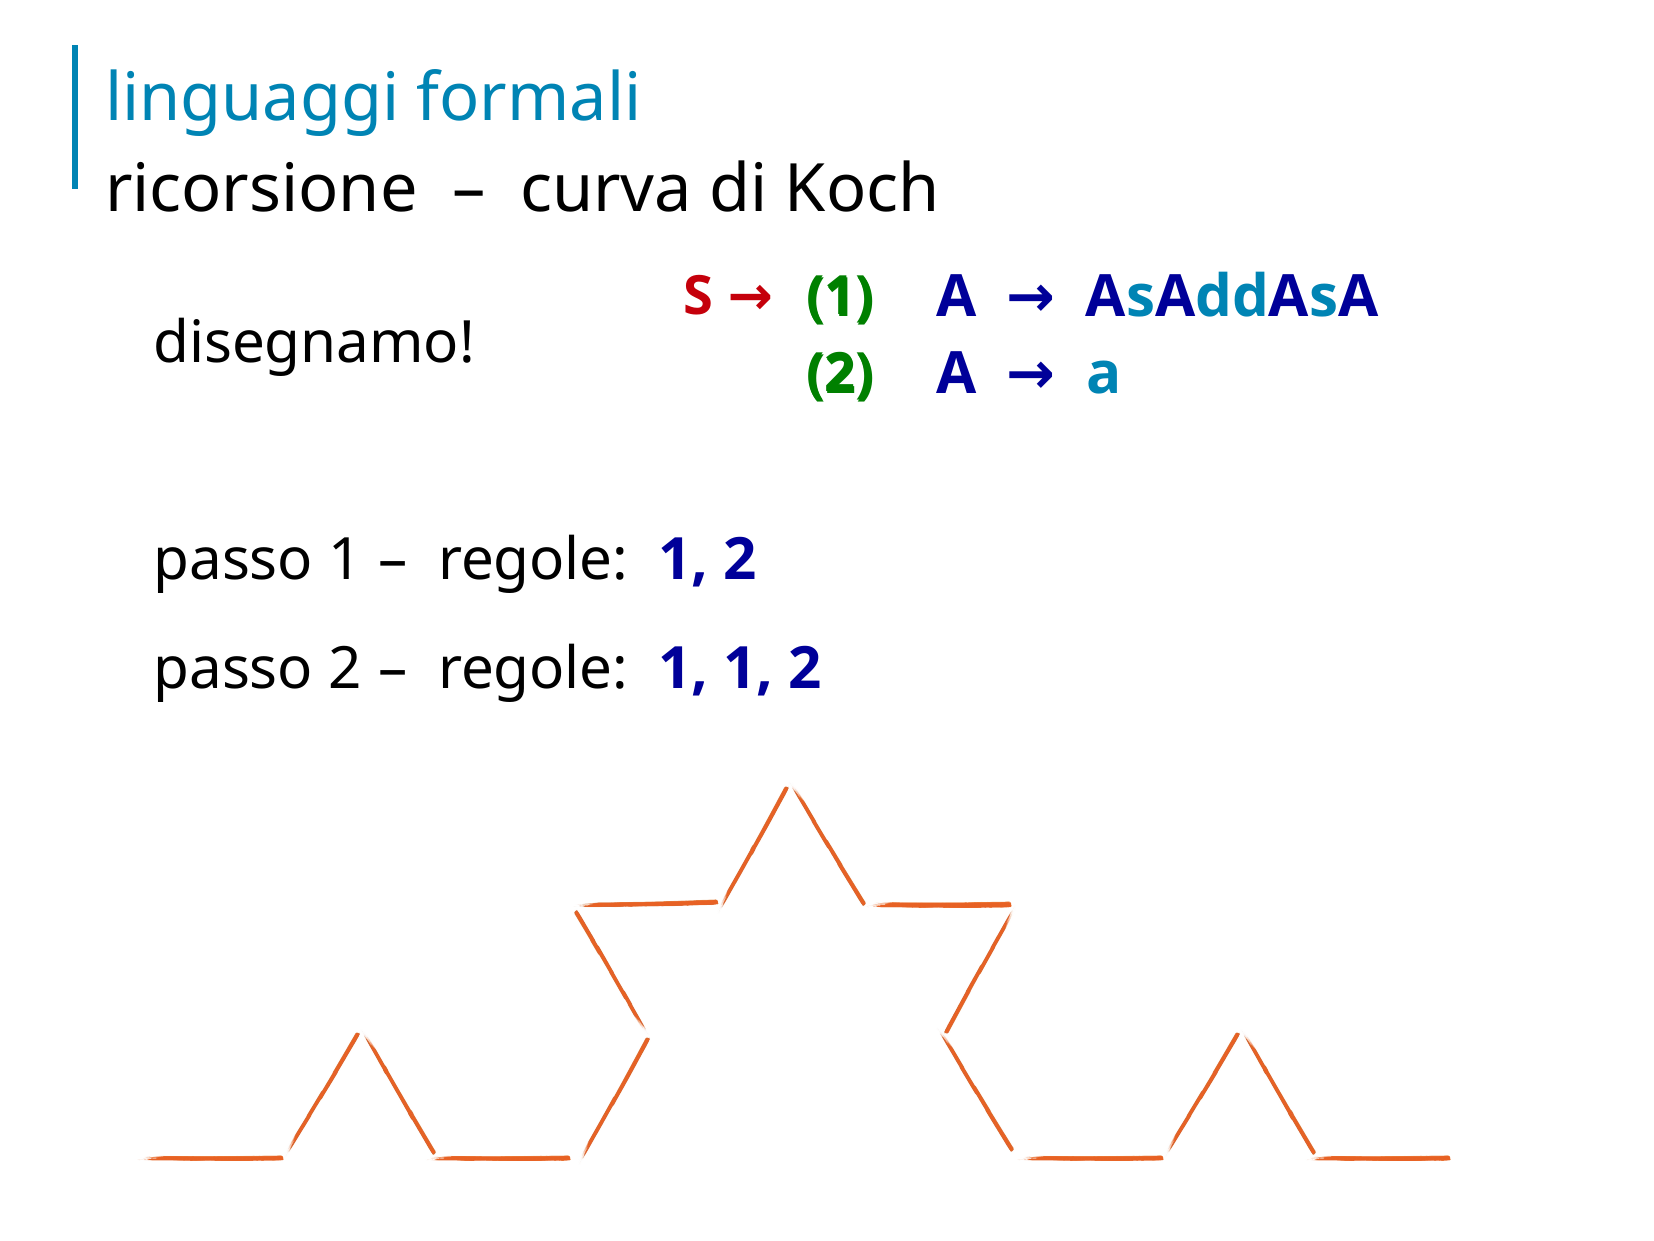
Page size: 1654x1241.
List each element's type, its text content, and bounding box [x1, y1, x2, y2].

list disegnamo! passo 1 – regole: 1, 2 passo 2 – regole: 1, 1, 2 [578, 789, 1010, 1126]
text_box (1) A → AsAddAsA [792, 249, 1587, 340]
picture [572, 779, 1018, 1165]
text_box (2) A → a [792, 325, 1572, 416]
title linguaggi formali ricorsione – curva di Koch [105, 49, 1571, 200]
list disegnamo! passo 1 – regole: 1, 2 passo 2 – regole: 1, 1, 2 [1187, 1035, 1294, 1126]
text_box S → [660, 252, 791, 333]
list disegnamo! passo 1 – regole: 1, 2 passo 2 – regole: 1, 1, 2 [307, 1035, 414, 1126]
picture [1017, 1027, 1451, 1161]
list disegnamo! passo 1 – regole: 1, 2 passo 2 – regole: 1, 1, 2 [82, 300, 1571, 1126]
picture [137, 1027, 571, 1161]
